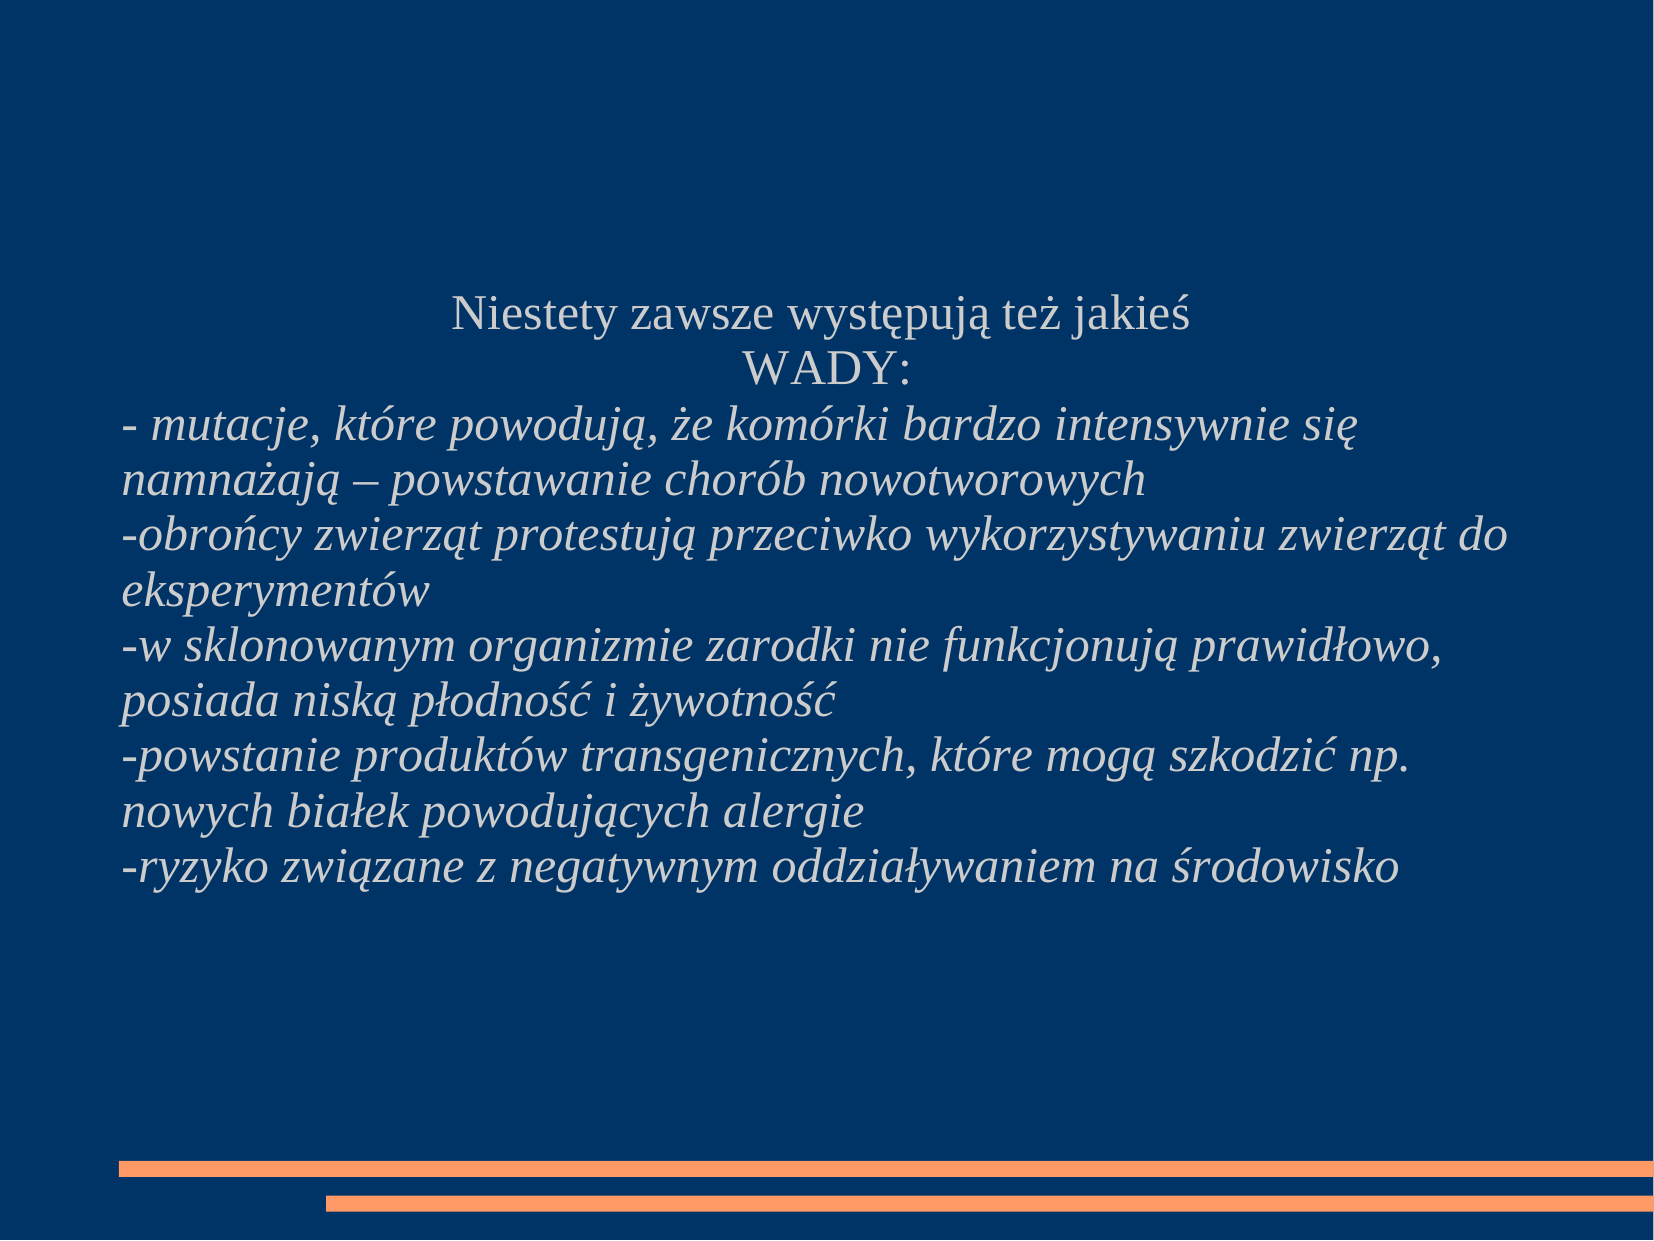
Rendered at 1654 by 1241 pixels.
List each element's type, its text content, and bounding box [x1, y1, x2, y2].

subtitle Niestety zawsze występują też jakieś WADY: - mutacje, które powodują, że komórki bardzo intensywnie się namnażają – powstawanie chorób nowotworowych -obrońcy zwierząt protestują przeciwko wykorzystywaniu zwierząt do eksperymentów -w sklonowanym organizmie zarodki nie funkcjonują prawidłowo, posiada niską płodność i żywotność -powstanie produktów transgenicznych, które mogą szkodzić np. nowych białek powodujących alergie -ryzyko związane z negatywnym oddziaływaniem na środowisko [121, 46, 1534, 1132]
